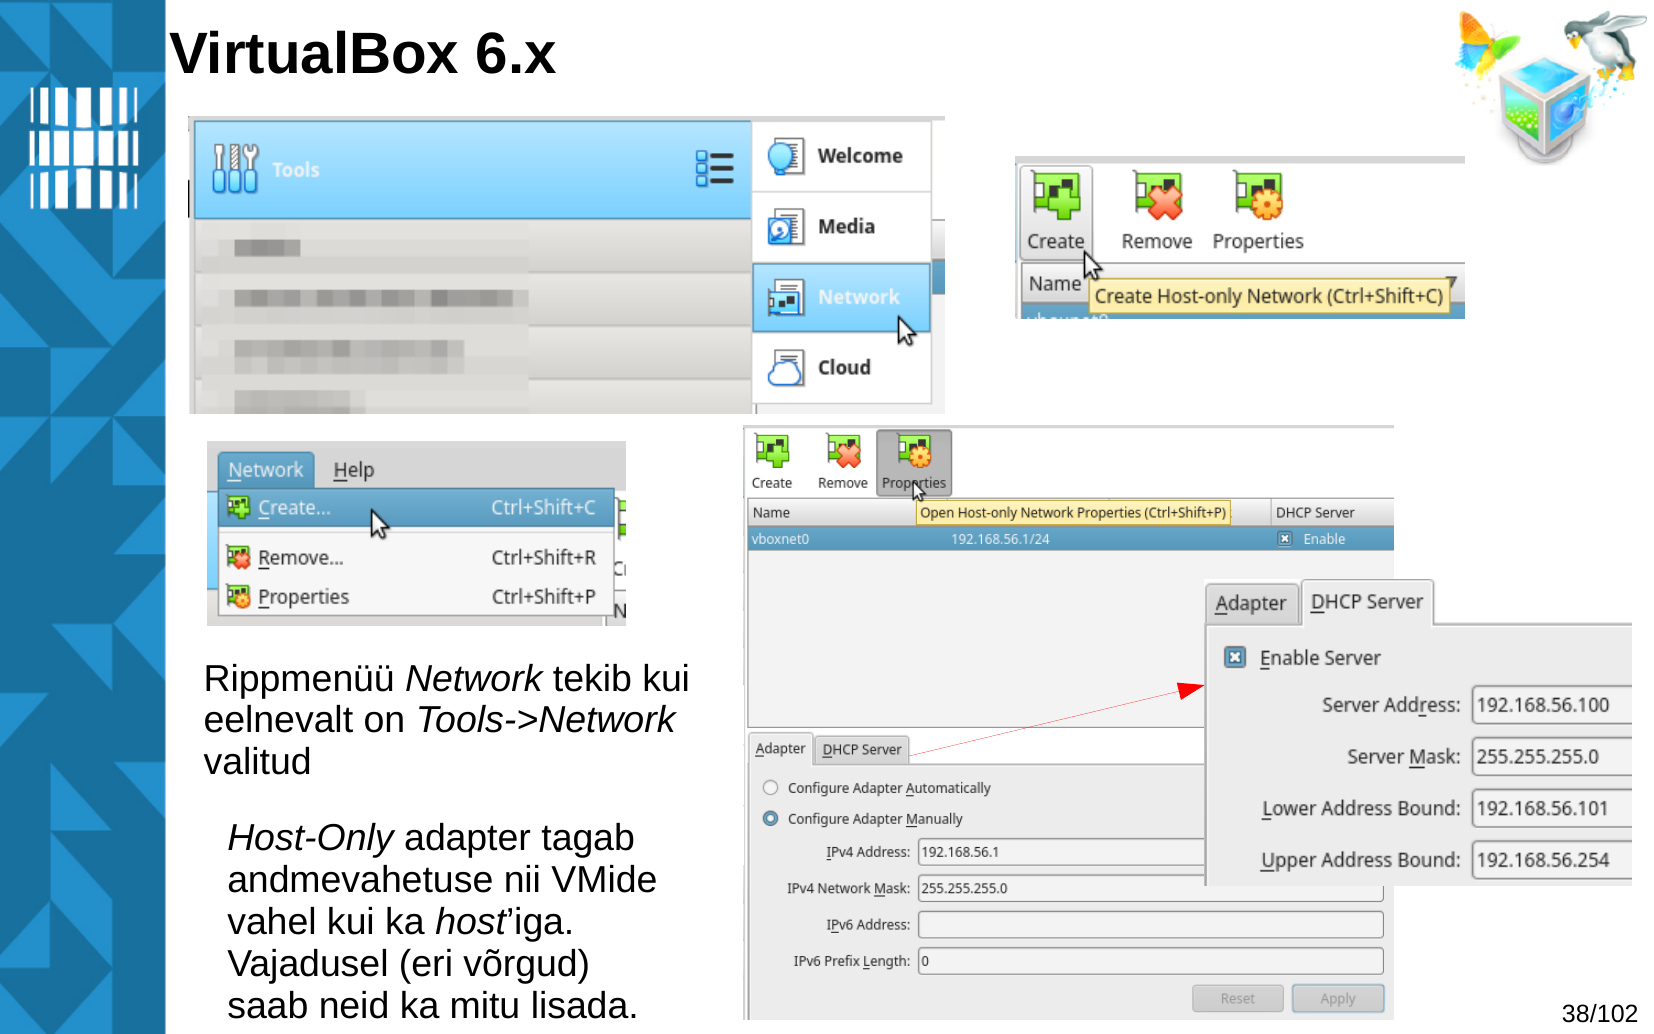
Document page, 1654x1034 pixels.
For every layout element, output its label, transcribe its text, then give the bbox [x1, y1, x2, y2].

text_box Rippmenüü Network tekib kui eelnevalt on Tools->Network valitud [188, 649, 709, 792]
picture [1015, 7, 1653, 319]
picture [743, 425, 1632, 1020]
picture [207, 441, 626, 626]
picture [188, 116, 945, 414]
text_box Host-Only adapter tagab andmevahetuse nii VMide vahel kui ka host’iga. Vajadusel (eri võrgud) saab neid ka mitu lisada. [212, 809, 674, 1034]
title VirtualBox 6.x [169, 11, 1571, 95]
